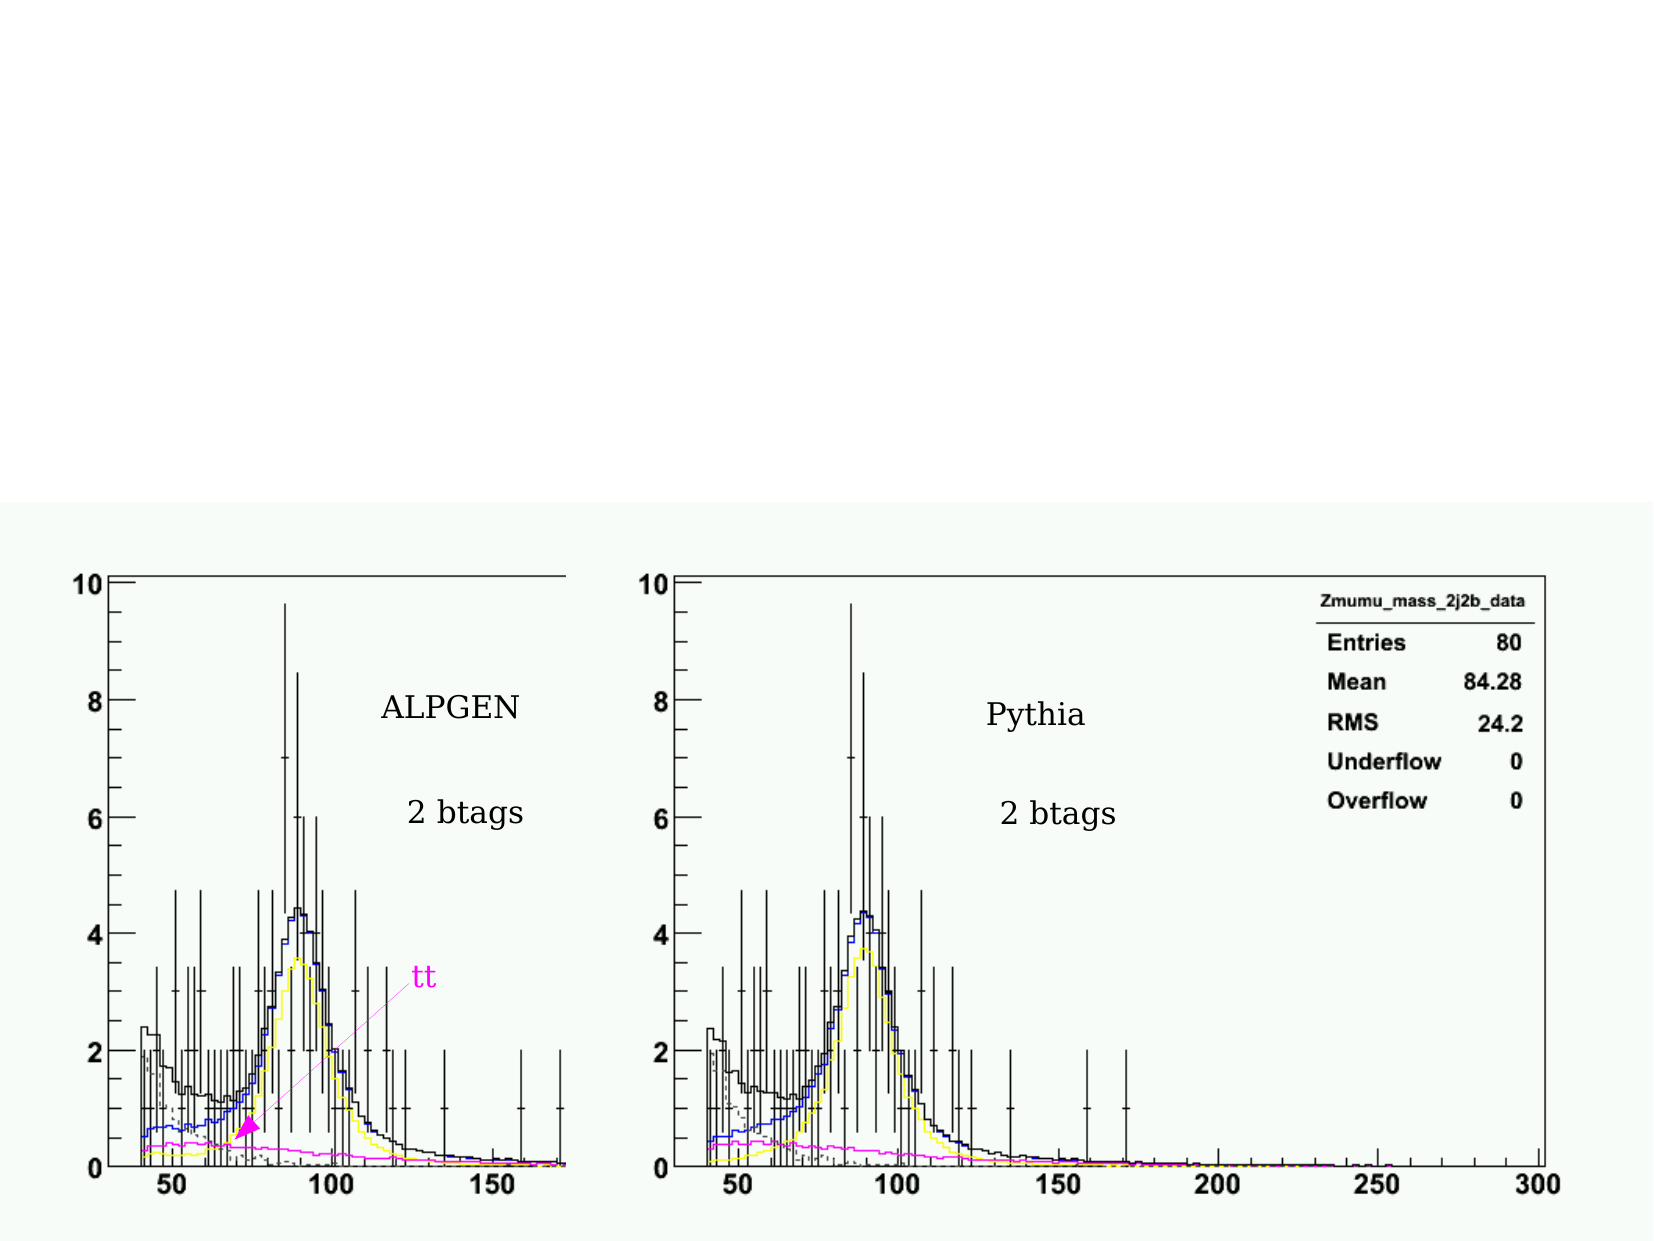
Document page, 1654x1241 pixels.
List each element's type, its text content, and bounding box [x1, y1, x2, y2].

text_box 2 btags [999, 795, 1118, 832]
text_box 2 btags [406, 795, 525, 832]
text_box tt [411, 958, 437, 995]
text_box ALPGEN [381, 689, 521, 726]
text_box Pythia [985, 696, 1087, 733]
picture [0, 502, 1654, 1241]
